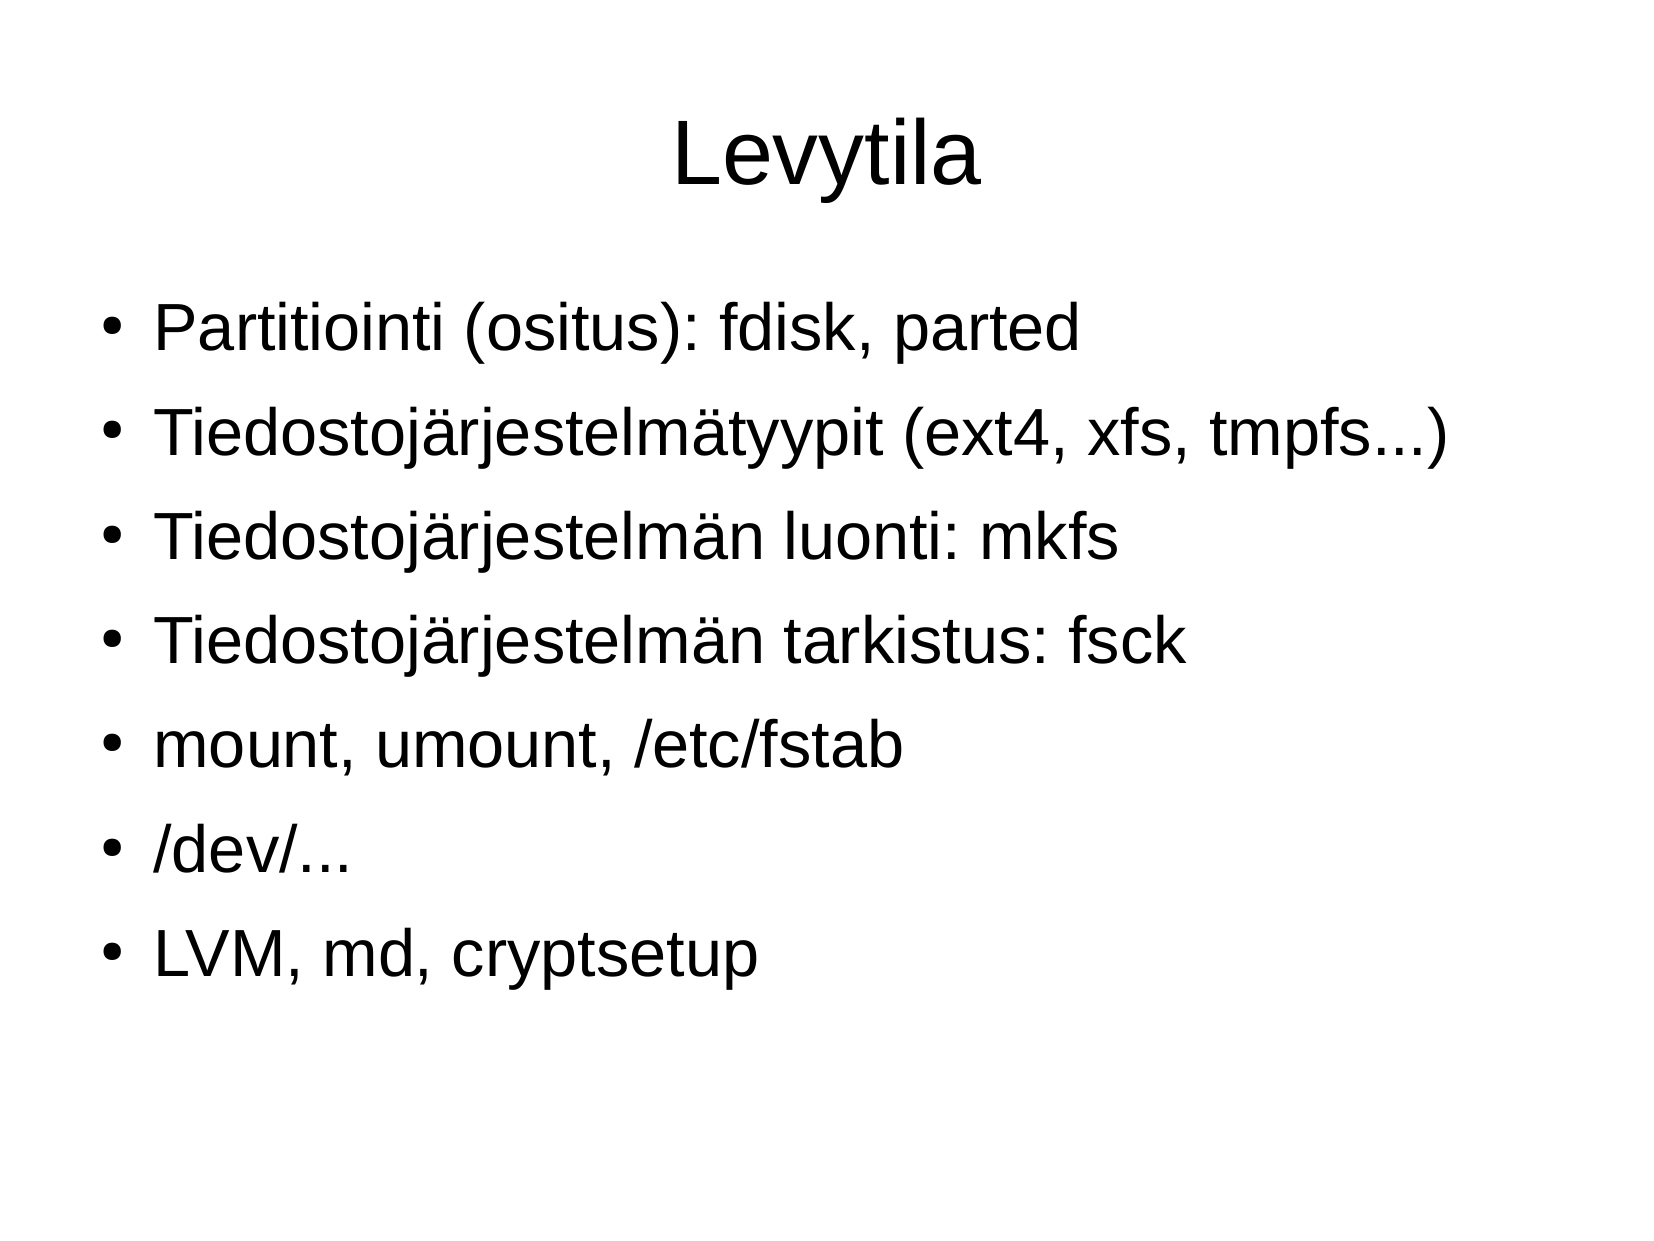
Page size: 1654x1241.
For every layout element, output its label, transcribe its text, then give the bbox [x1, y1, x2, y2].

title Levytila [82, 49, 1571, 257]
list Partitiointi (ositus): fdisk, parted Tiedostojärjestelmätyypit (ext4, xfs, tmpfs...) Tiedostojärjestelmän luonti: mkfs Tiedostojärjestelmän tarkistus: fsck mount, umount, /etc/fstab /dev/... LVM, md, cryptsetup [82, 290, 1571, 1010]
